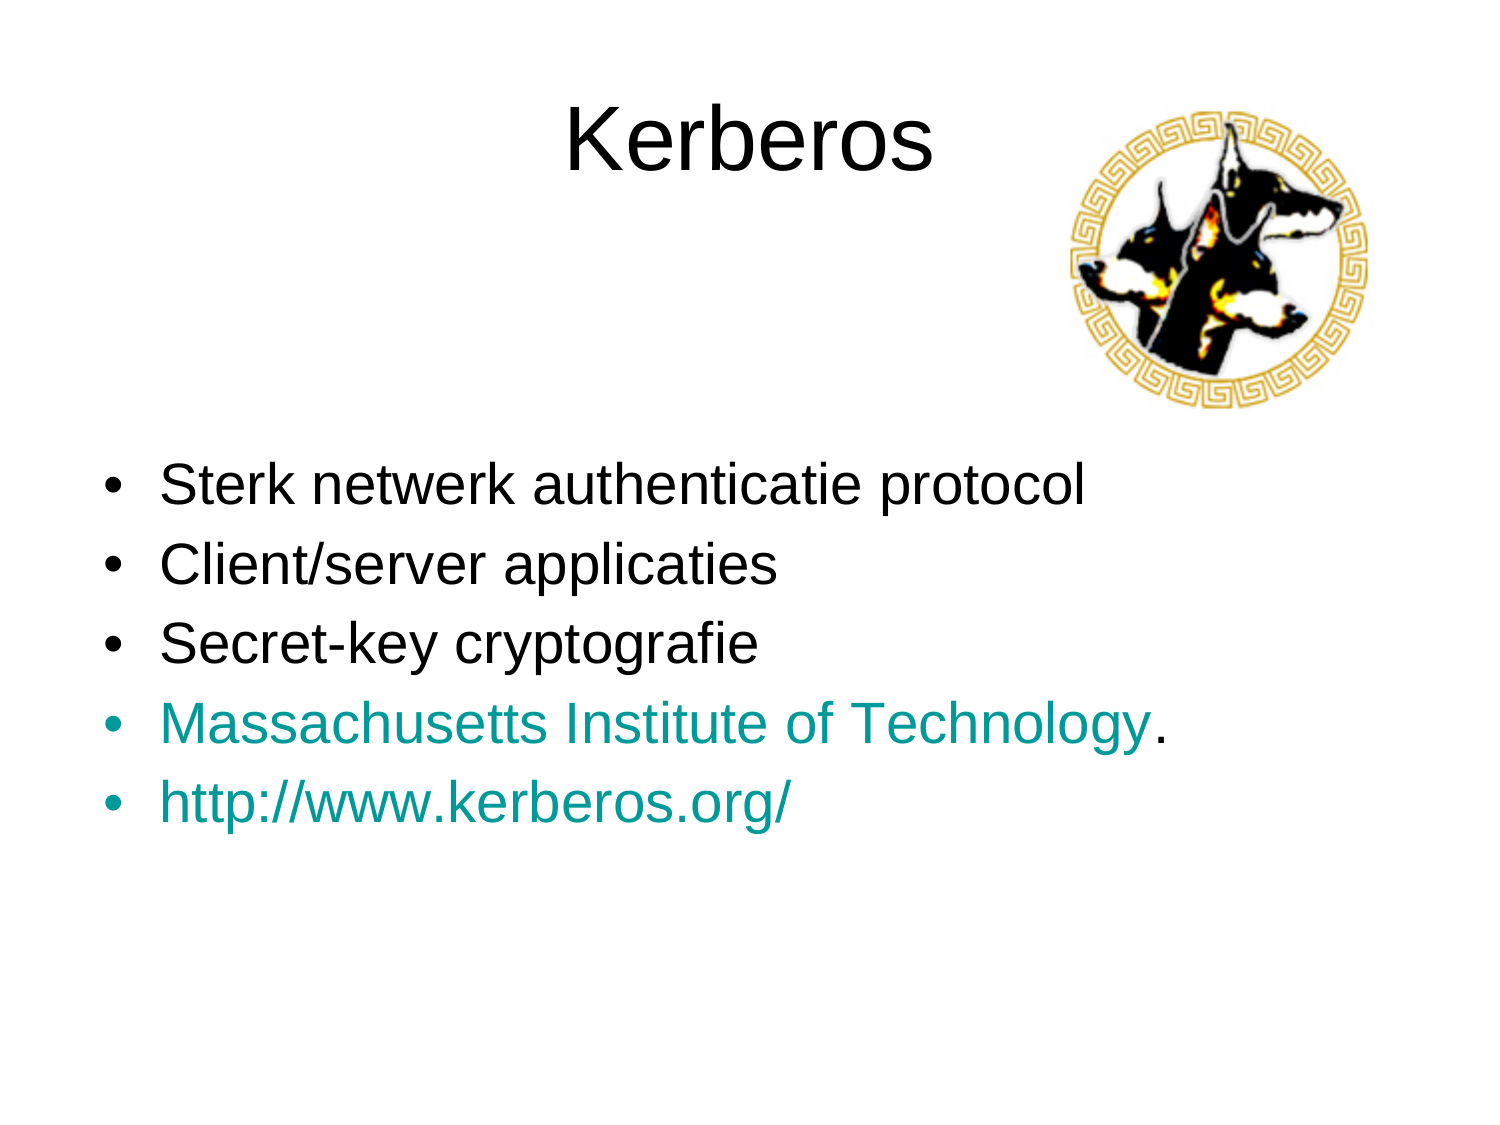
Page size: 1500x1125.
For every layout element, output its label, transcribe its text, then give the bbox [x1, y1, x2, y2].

picture [1055, 90, 1394, 445]
title Kerberos [75, 45, 1426, 233]
list Sterk netwerk authenticatie protocol Client/server applicaties Secret-key cryptografie Massachusetts Institute of Technology. http://www.kerberos.org/ [88, 444, 1461, 1024]
